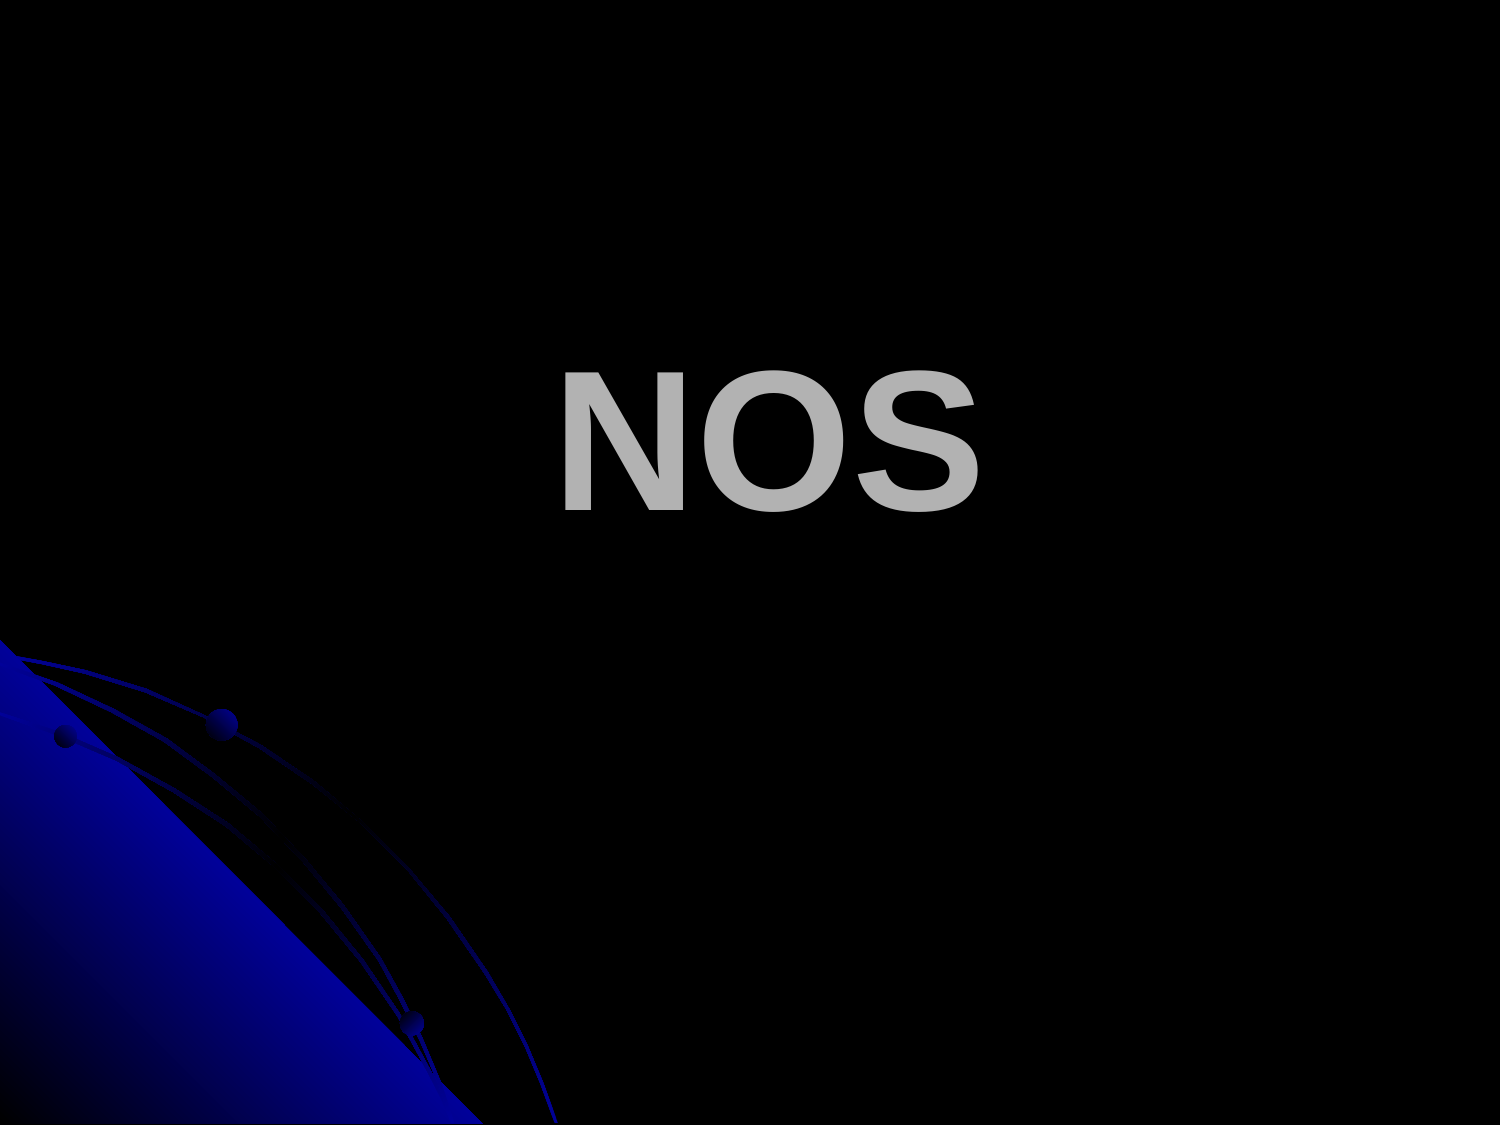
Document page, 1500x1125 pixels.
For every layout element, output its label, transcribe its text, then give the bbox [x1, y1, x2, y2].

text_box NOS [537, 302, 1001, 559]
